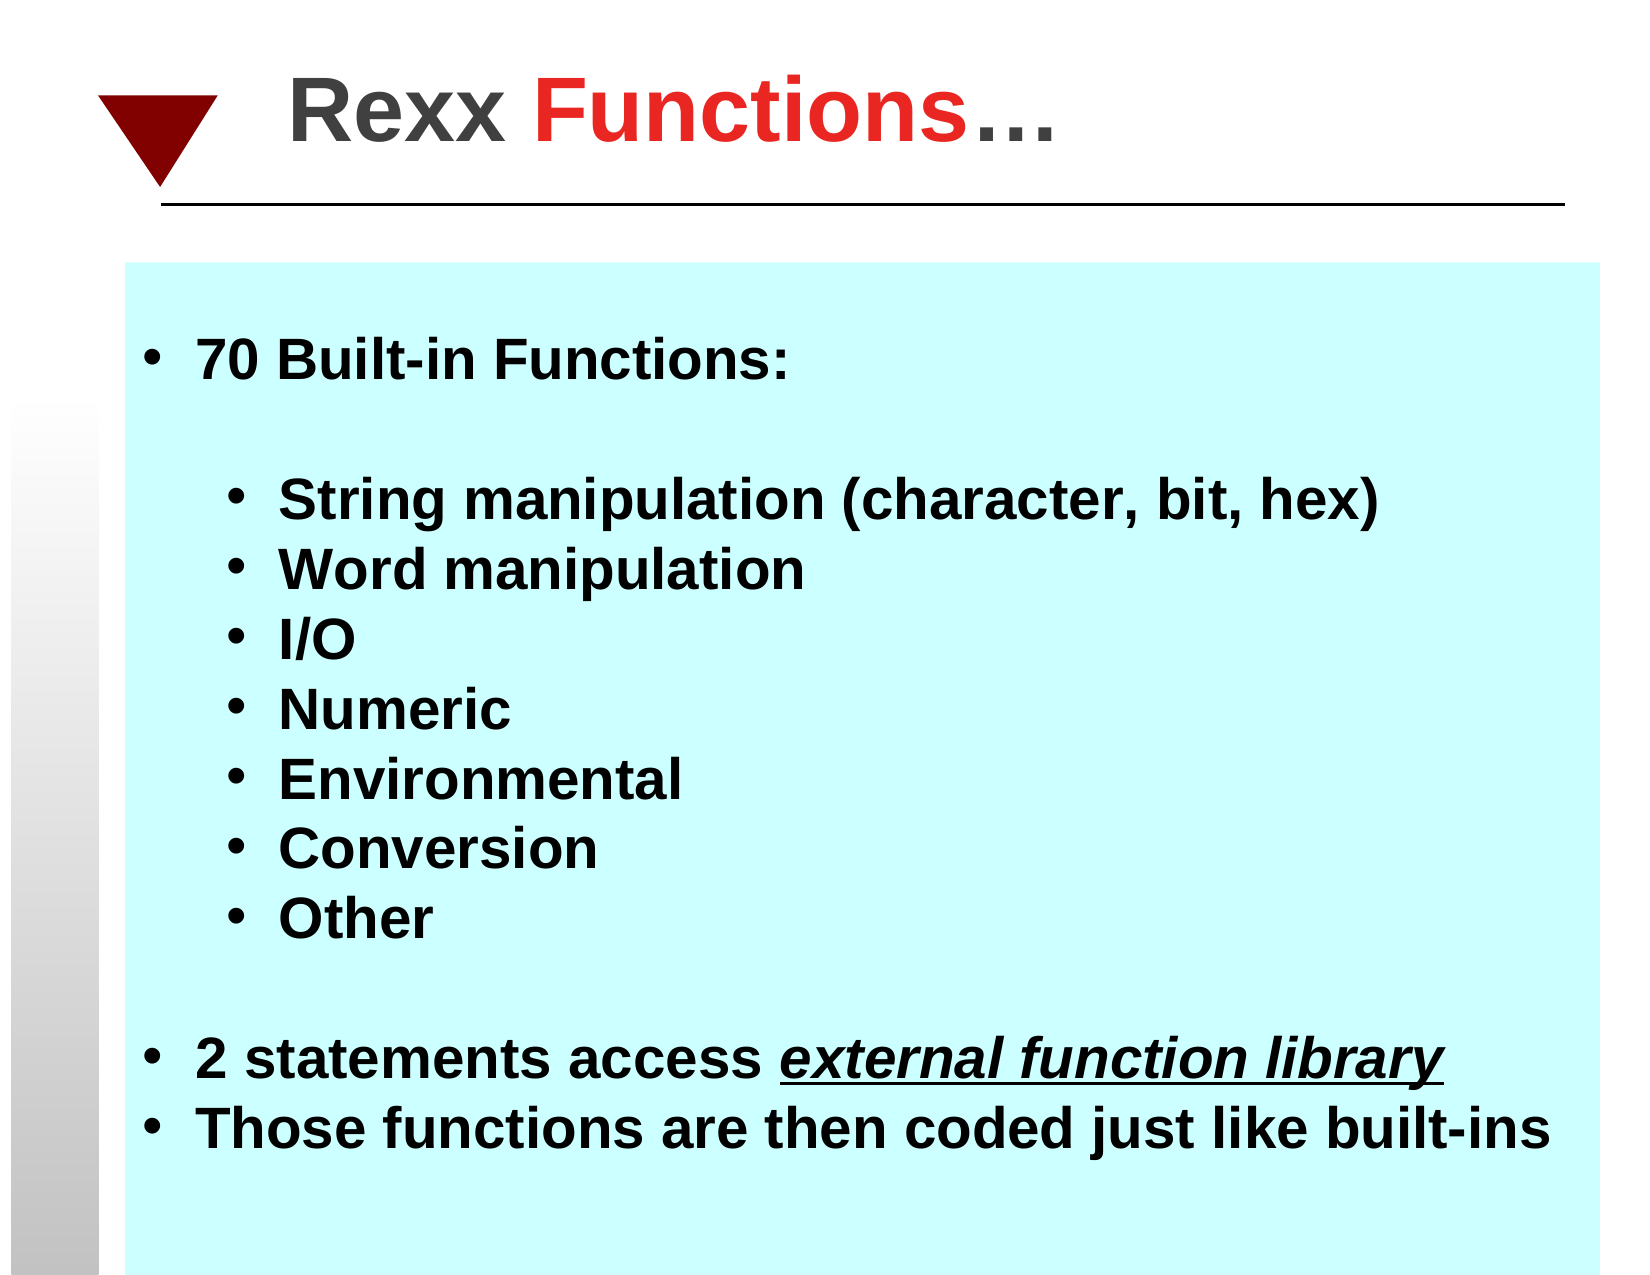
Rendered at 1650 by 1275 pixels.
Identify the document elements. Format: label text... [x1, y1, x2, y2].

text_box [98, 95, 218, 187]
text_box [125, 262, 1600, 1275]
list Rexx Functions… [287, 62, 1525, 163]
text_box 70 Built-in Functions: String manipulation (character, bit, hex) Word manipulation I/O Numeric Environmental Conversion Other 2 statements access external function library Those functions are then coded just like built-ins [125, 312, 1570, 1170]
text_box [11, 396, 99, 1275]
